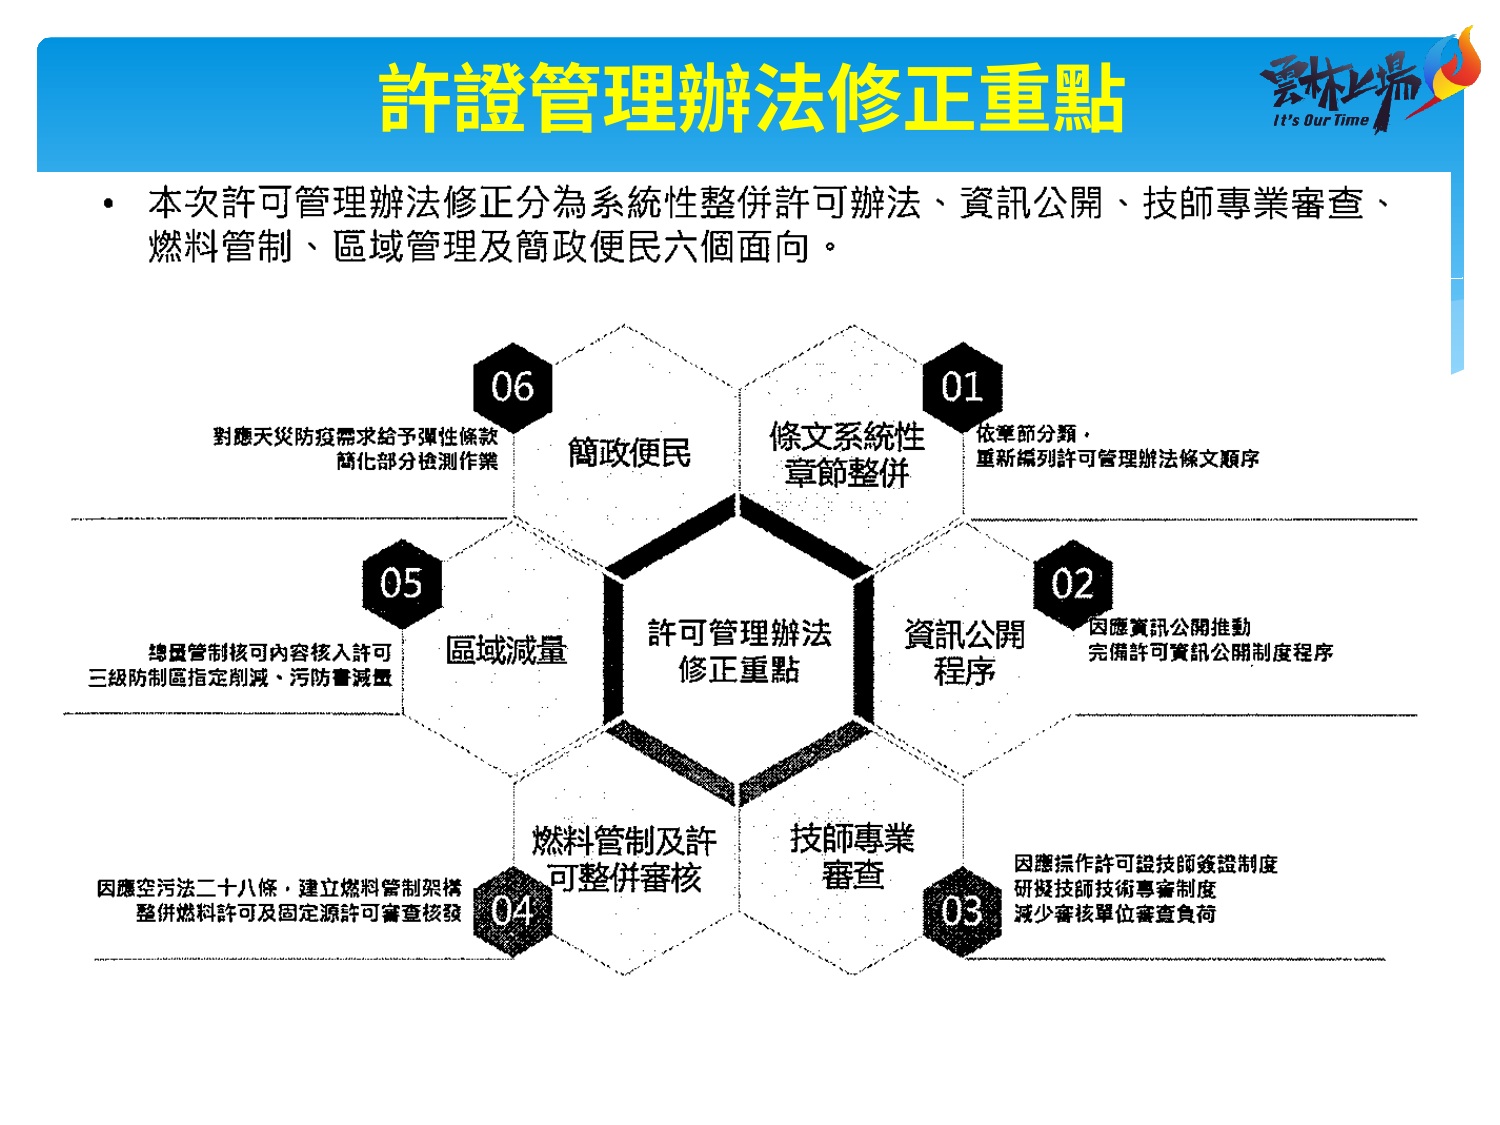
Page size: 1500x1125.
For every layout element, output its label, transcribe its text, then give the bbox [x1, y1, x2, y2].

picture [1257, 19, 1483, 30]
title 許證管理辦法修正重點 [5, 30, 1500, 162]
picture [21, 172, 1451, 1024]
